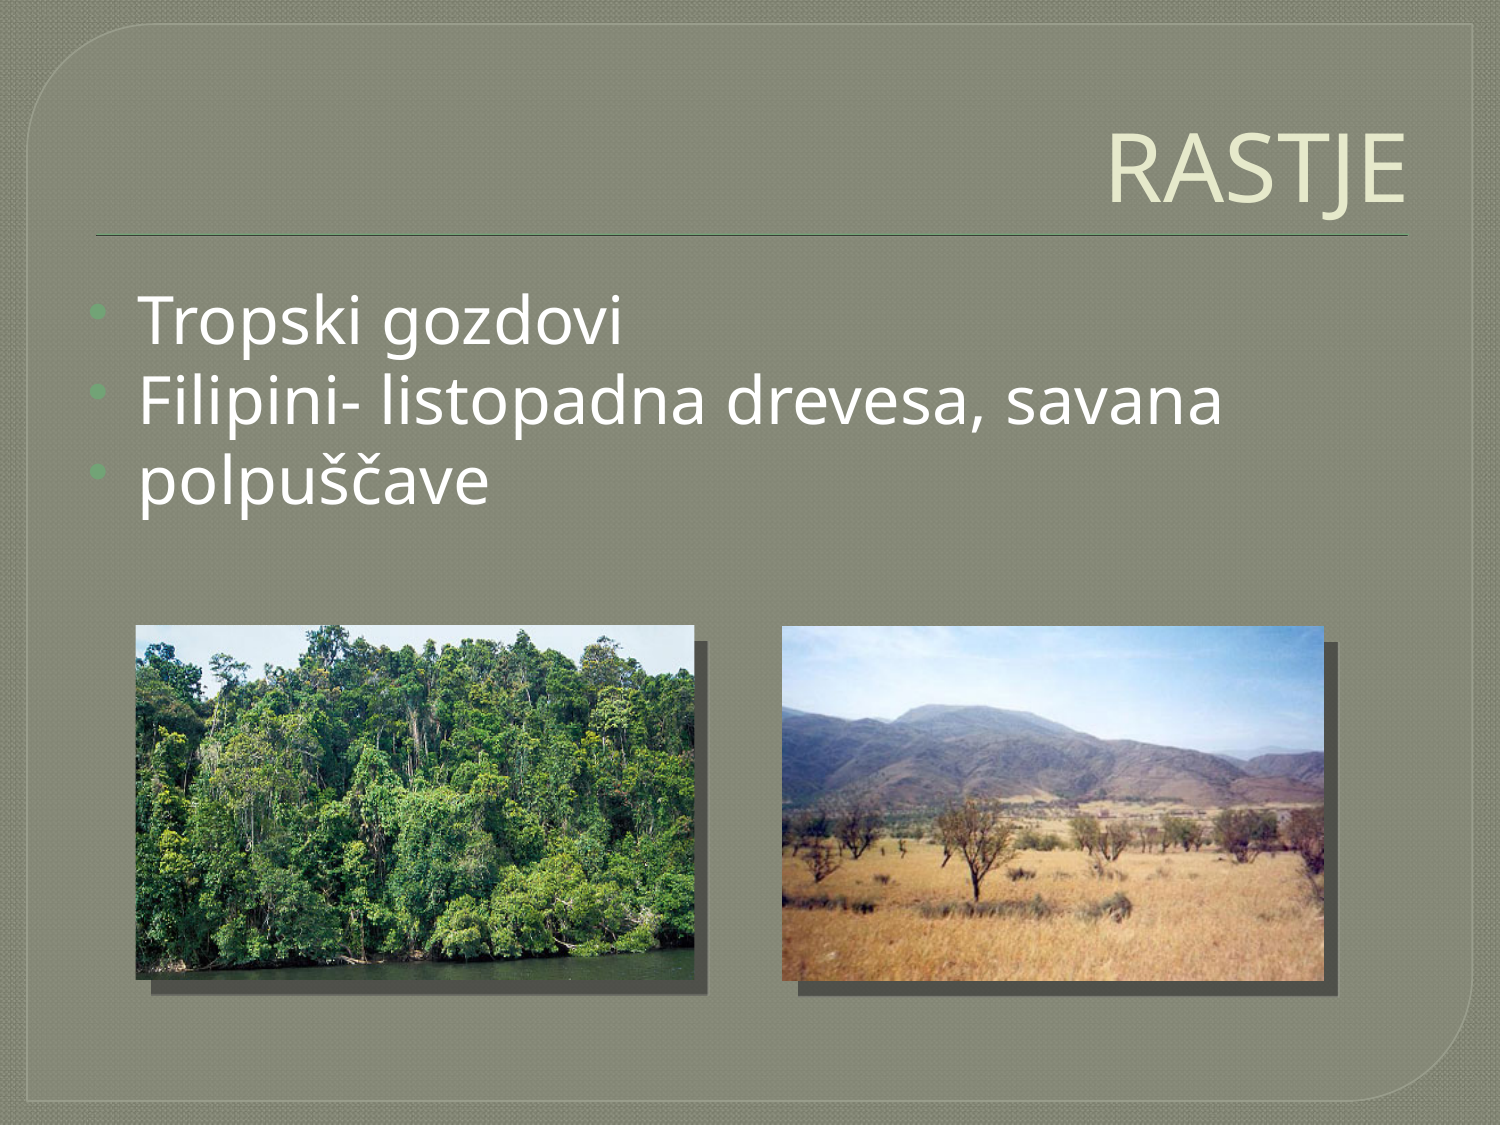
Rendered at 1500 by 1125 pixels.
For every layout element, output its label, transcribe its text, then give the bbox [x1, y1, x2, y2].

picture [0, 0, 1500, 1125]
title RASTJE [75, 41, 1425, 230]
list Tropski gozdovi Filipini- listopadna drevesa, savana polpuščave [75, 270, 1425, 1013]
